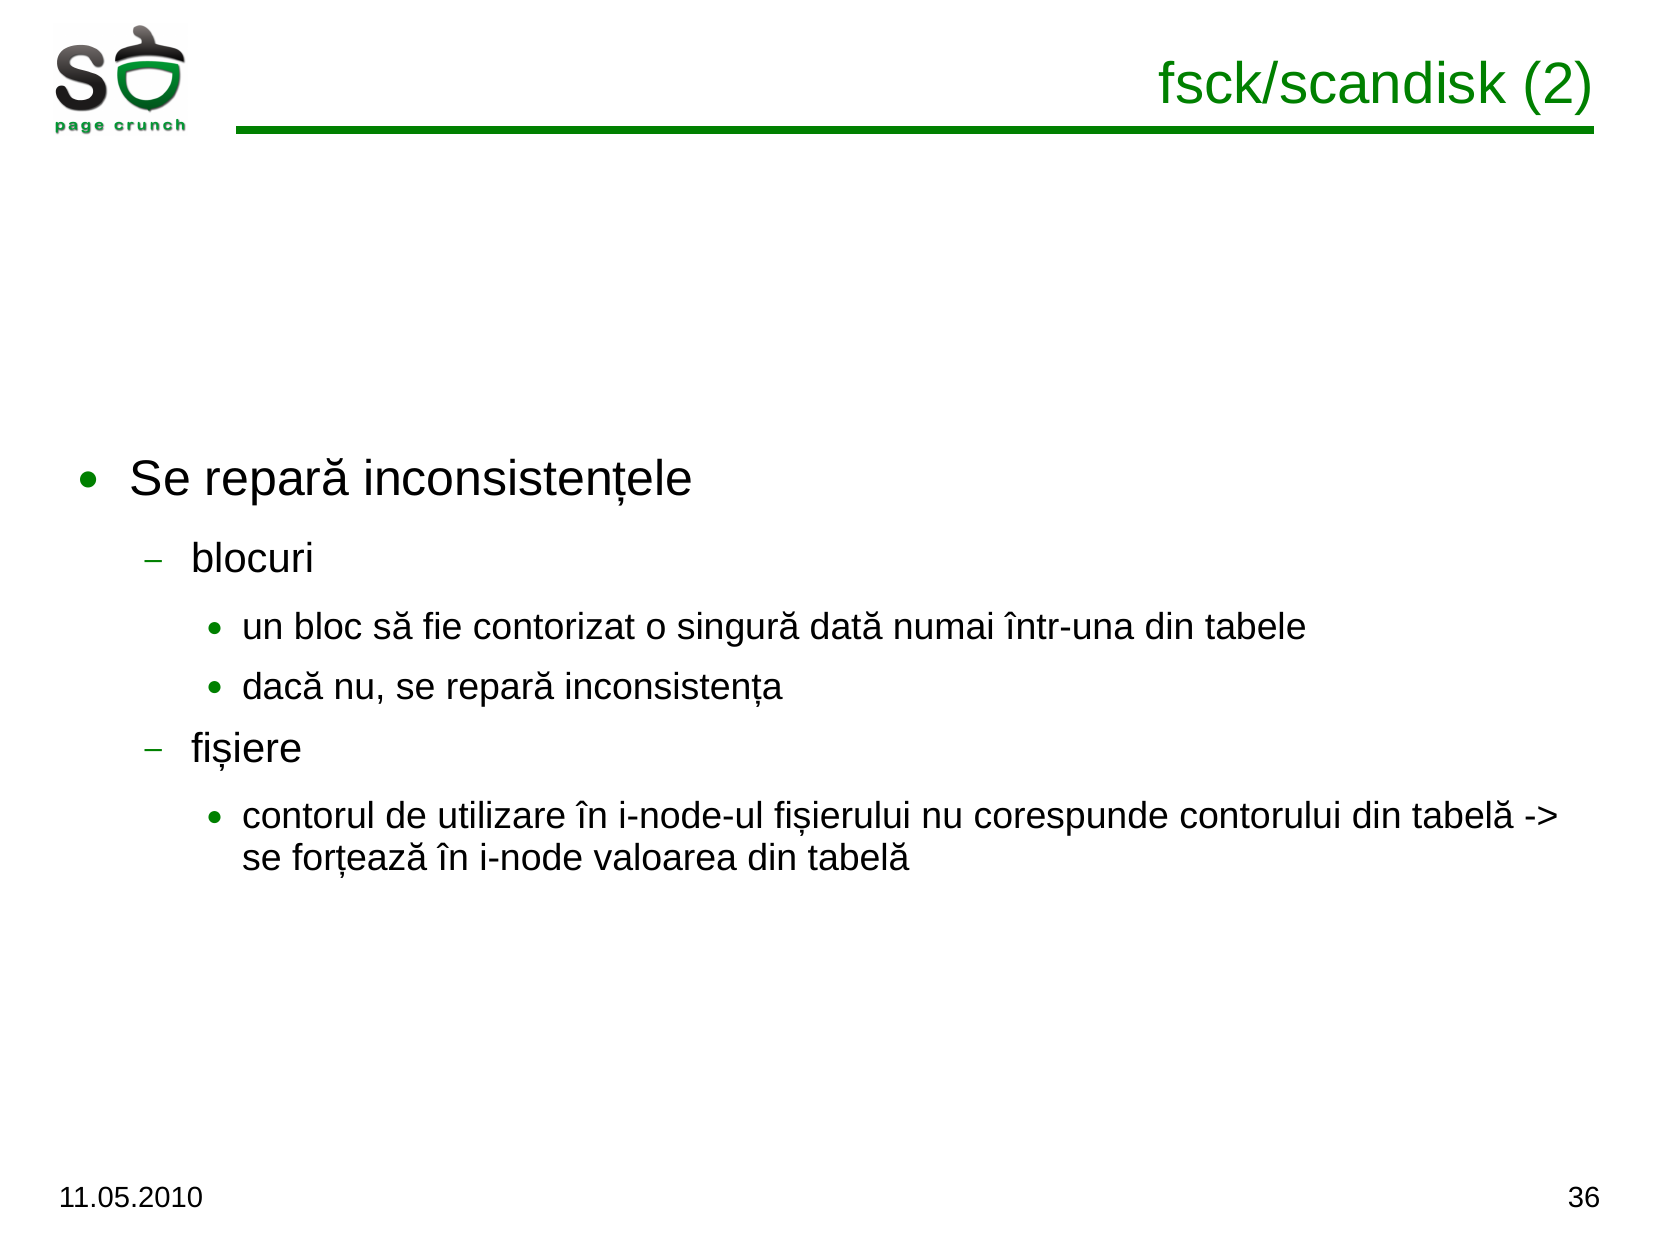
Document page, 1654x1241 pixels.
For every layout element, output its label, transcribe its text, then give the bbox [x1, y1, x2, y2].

list Se repară inconsistențele blocuri un bloc să fie contorizat o singură dată numai într-una din tabele dacă nu, se repară inconsistența fișiere contorul de utilizare în i-node-ul fișierului nu corespunde contorului din tabelă -> se forțează în i-node valoarea din tabelă [59, 177, 1595, 1152]
picture [53, 23, 188, 136]
title fsck/scandisk (2) [236, 49, 1595, 119]
